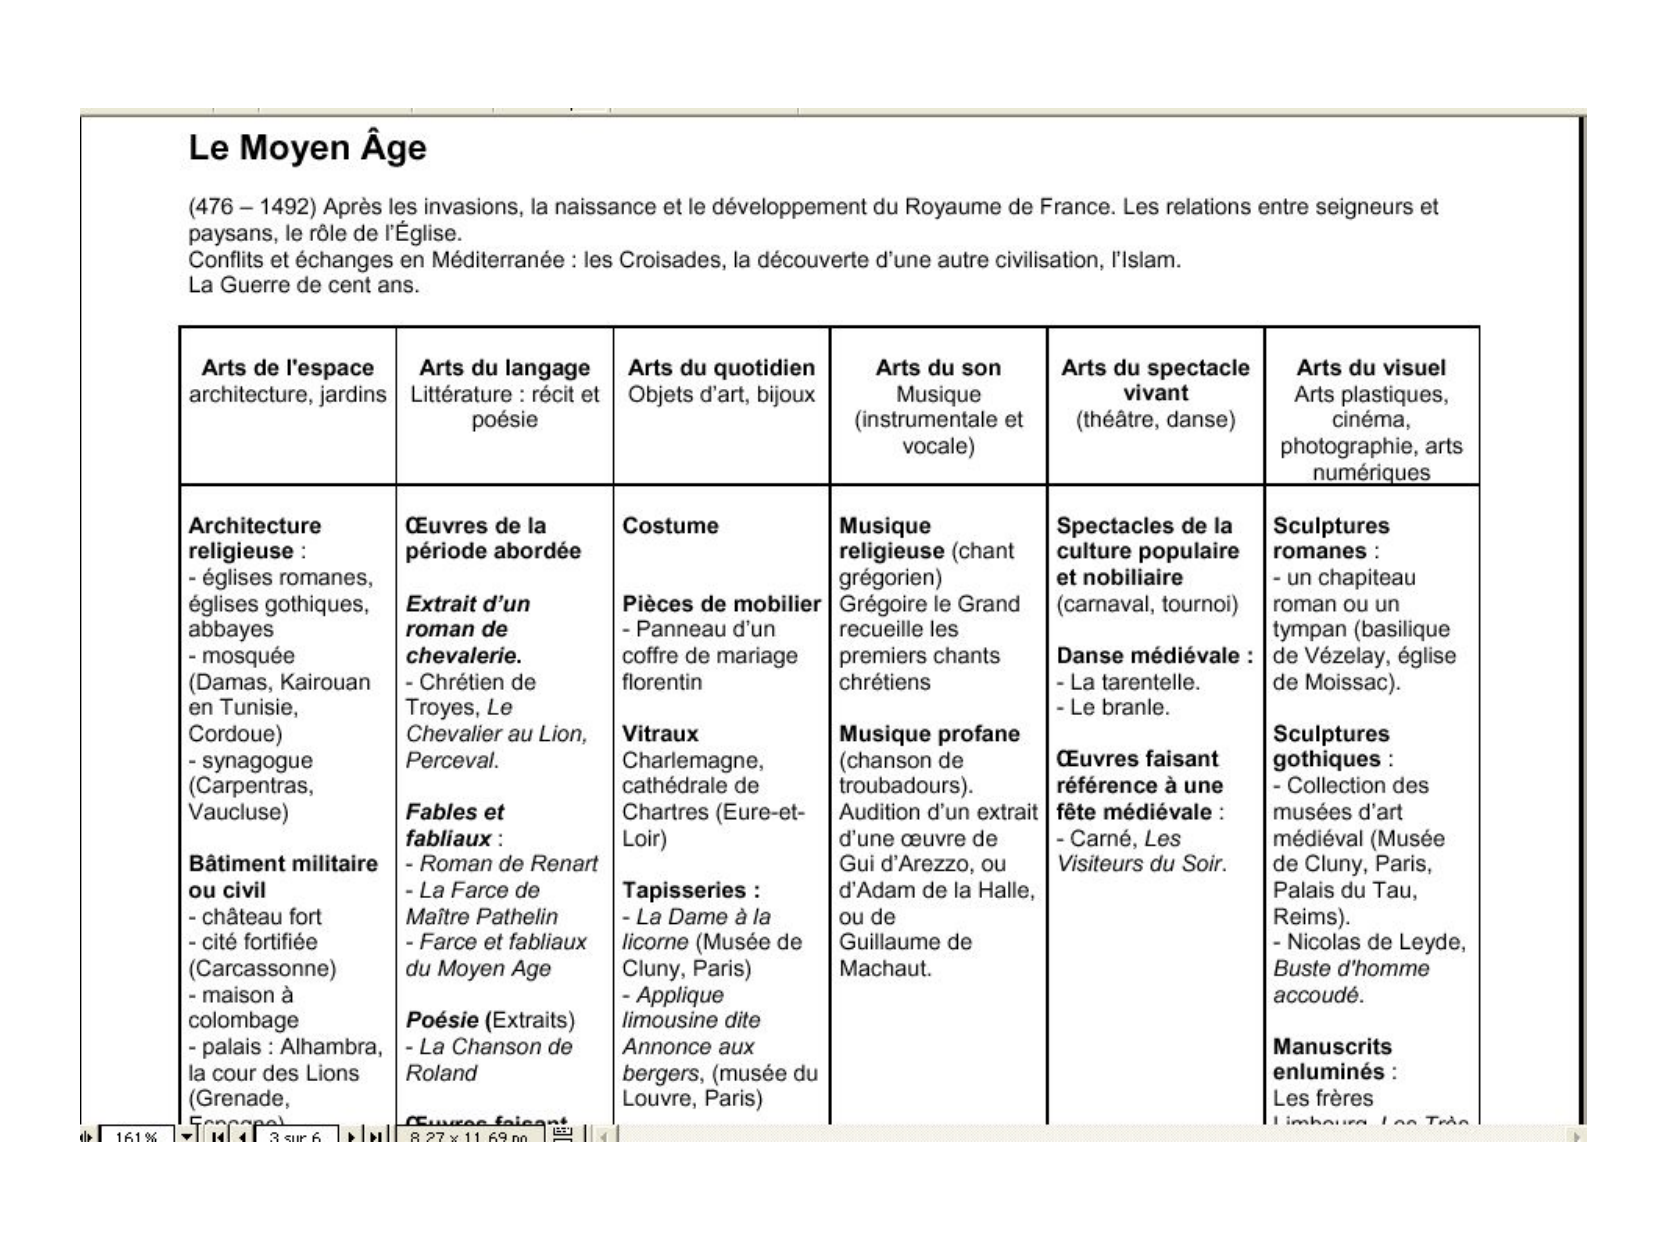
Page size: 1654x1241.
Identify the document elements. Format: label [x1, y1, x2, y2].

picture [80, 108, 1587, 1142]
